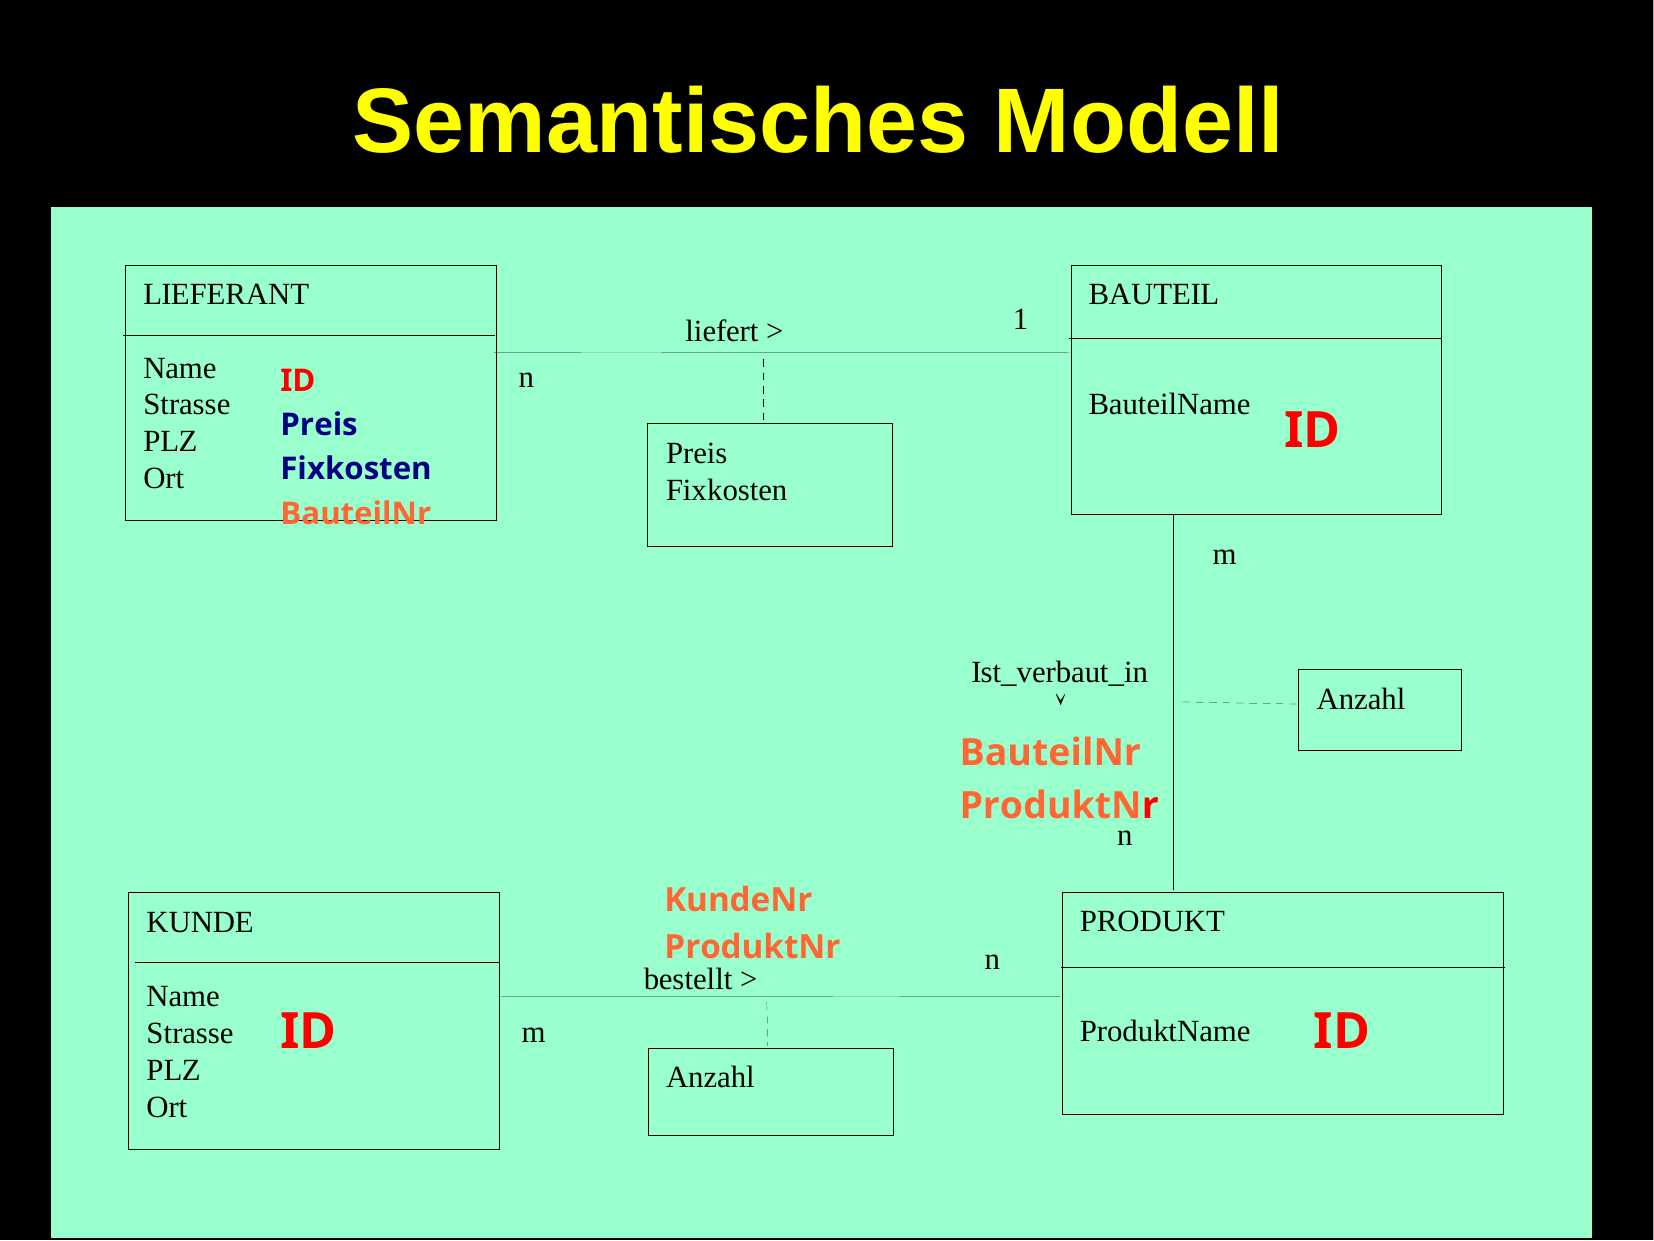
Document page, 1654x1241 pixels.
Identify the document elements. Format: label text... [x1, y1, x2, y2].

picture [51, 206, 1595, 1241]
text_box ID [1299, 984, 1447, 1123]
text_box KundeNr ProduktNr [649, 866, 975, 1004]
text_box ID [1269, 383, 1418, 522]
text_box ID [265, 984, 414, 1123]
text_box BauteilNr ProduktNr [944, 715, 1270, 885]
text_box Semantisches Modell [352, 76, 1286, 206]
text_box ID Preis Fixkosten BauteilNr [265, 348, 562, 557]
